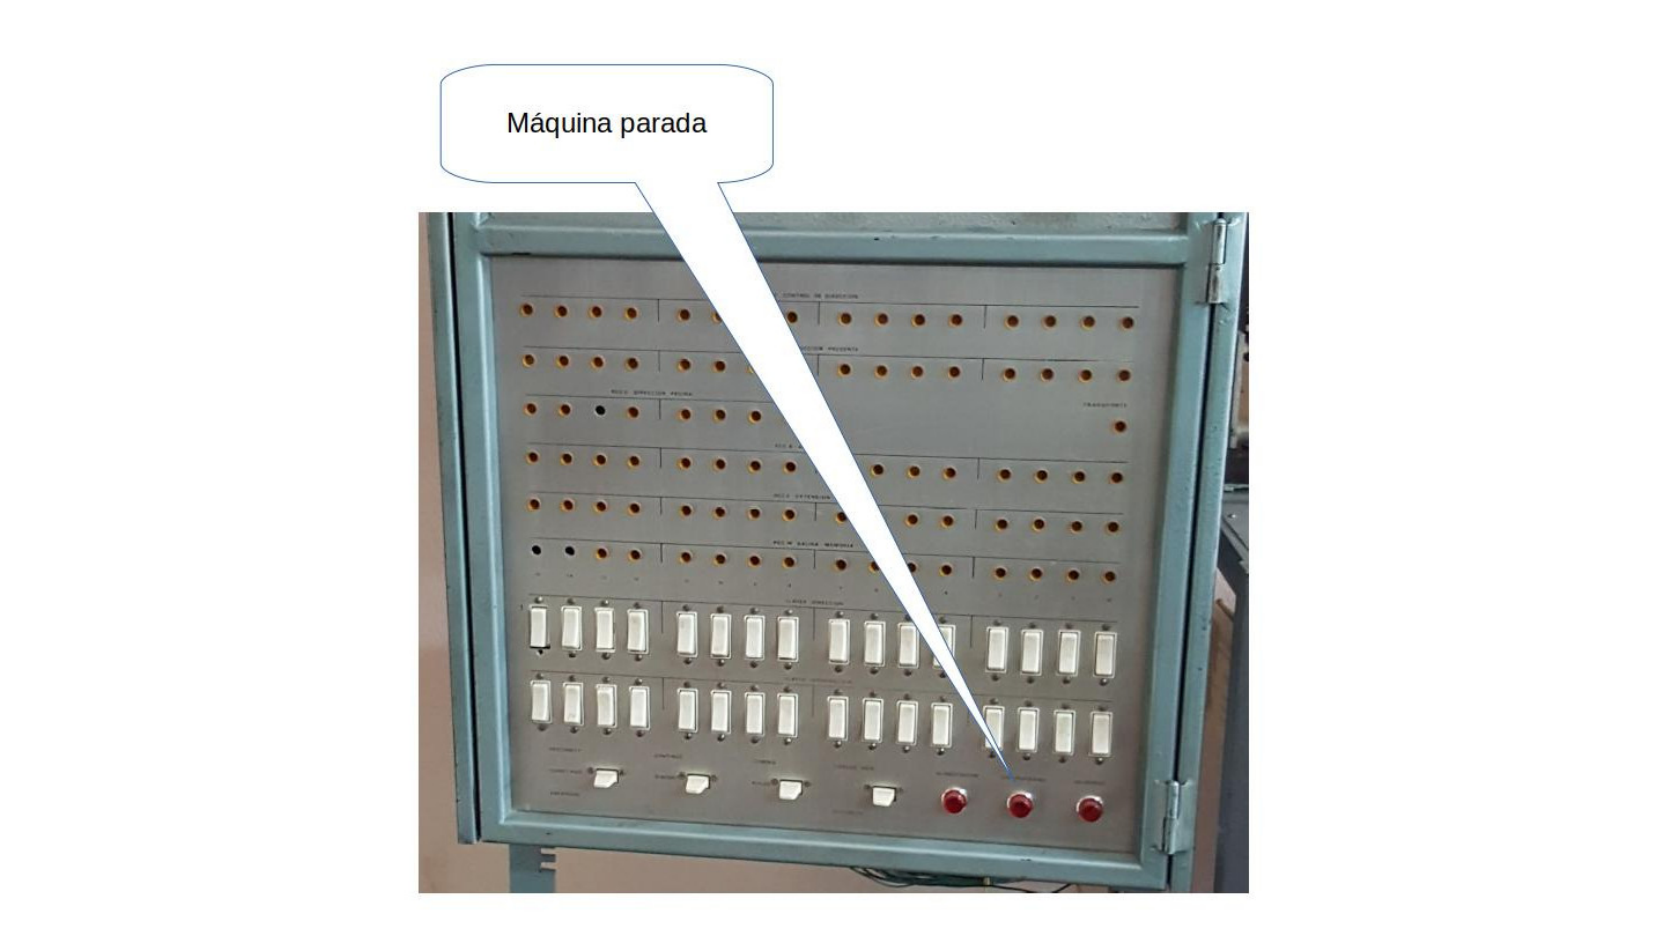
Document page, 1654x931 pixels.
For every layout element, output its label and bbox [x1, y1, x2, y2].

picture [377, 3, 1293, 928]
